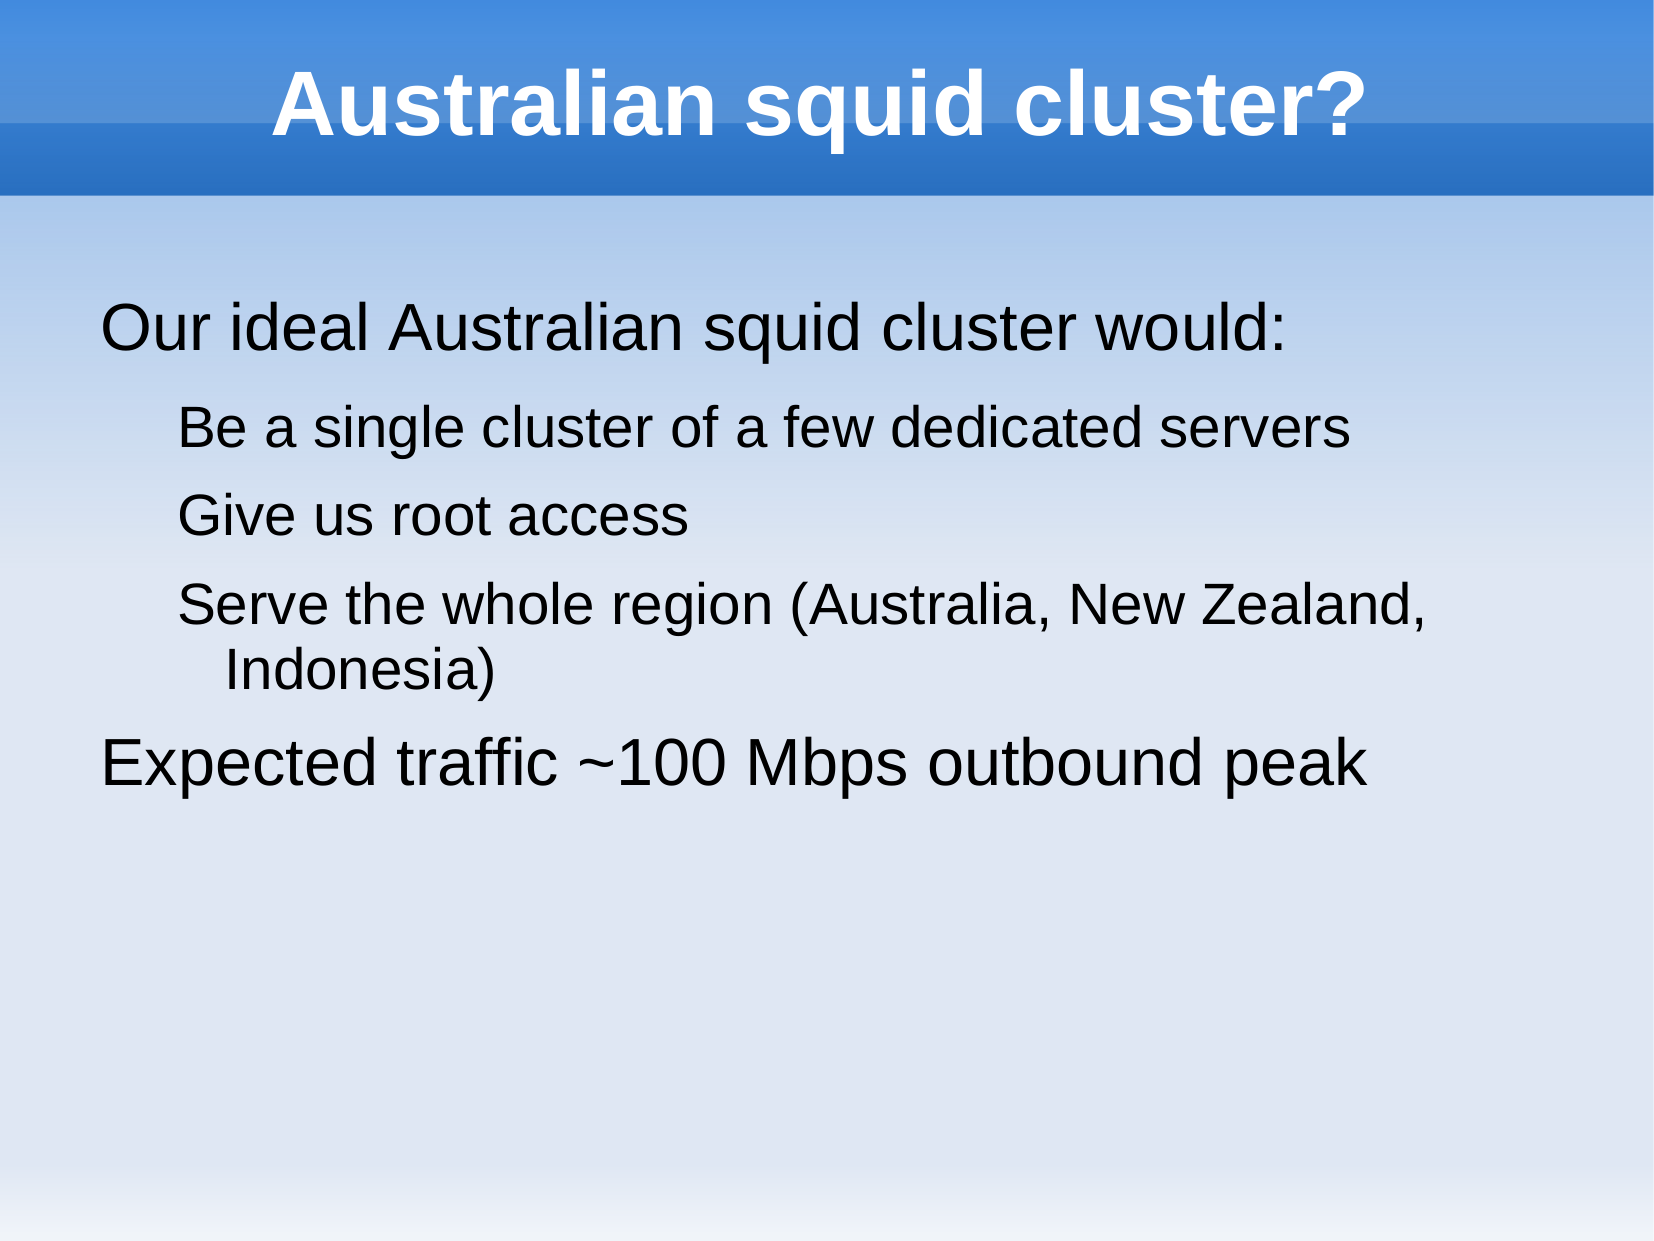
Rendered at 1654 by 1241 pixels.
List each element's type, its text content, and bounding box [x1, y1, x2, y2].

picture [0, 0, 1654, 1241]
list Our ideal Australian squid cluster would: Be a single cluster of a few dedicated servers Give us root access Serve the whole region (Australia, New Zealand, Indonesia) Expected traffic ~100 Mbps outbound peak [82, 290, 1571, 1109]
title Australian squid cluster? [76, 0, 1565, 208]
